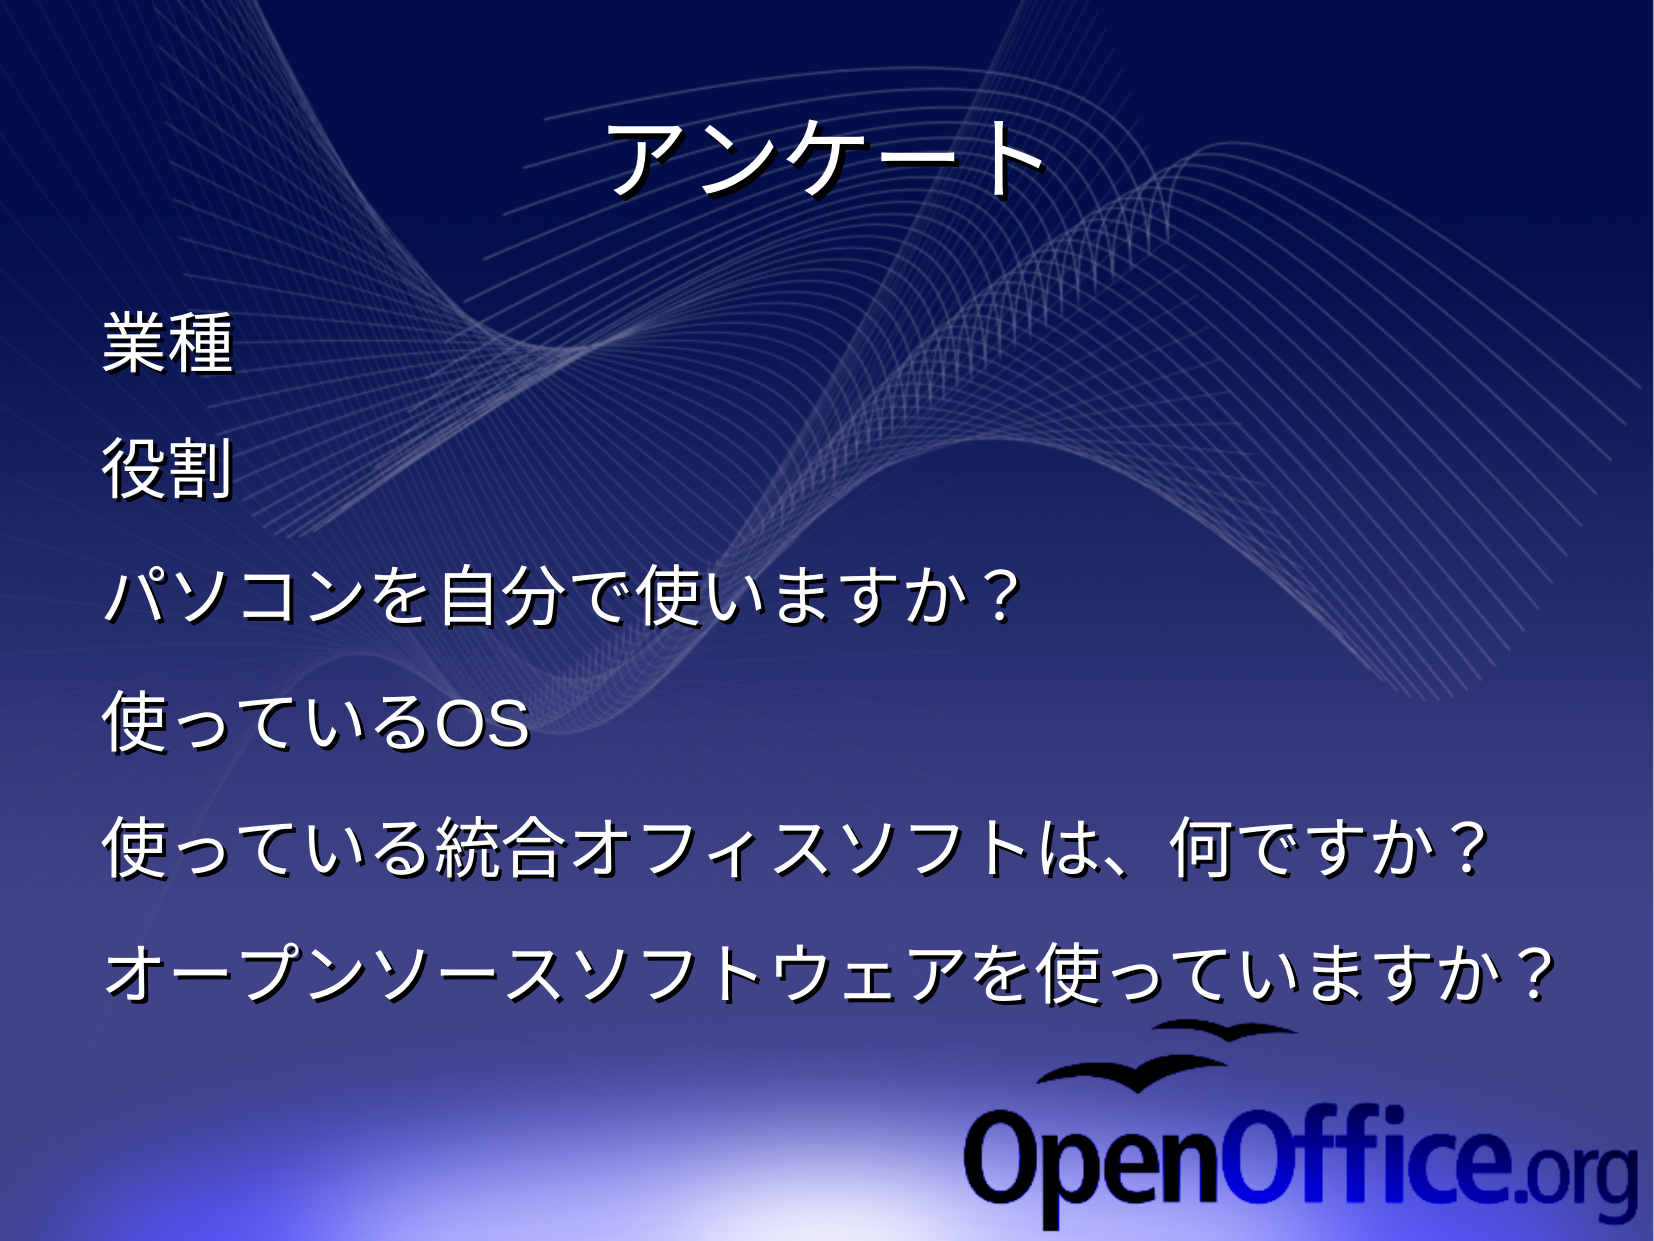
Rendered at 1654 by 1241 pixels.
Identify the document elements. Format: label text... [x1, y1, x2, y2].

list 業種 役割 パソコンを自分で使いますか？ 使っているOS 使っている統合オフィスソフトは、何ですか？ オープンソースソフトウェアを使っていますか？ [82, 290, 1571, 1109]
title アンケート [82, 49, 1571, 257]
picture [0, 0, 1654, 1241]
